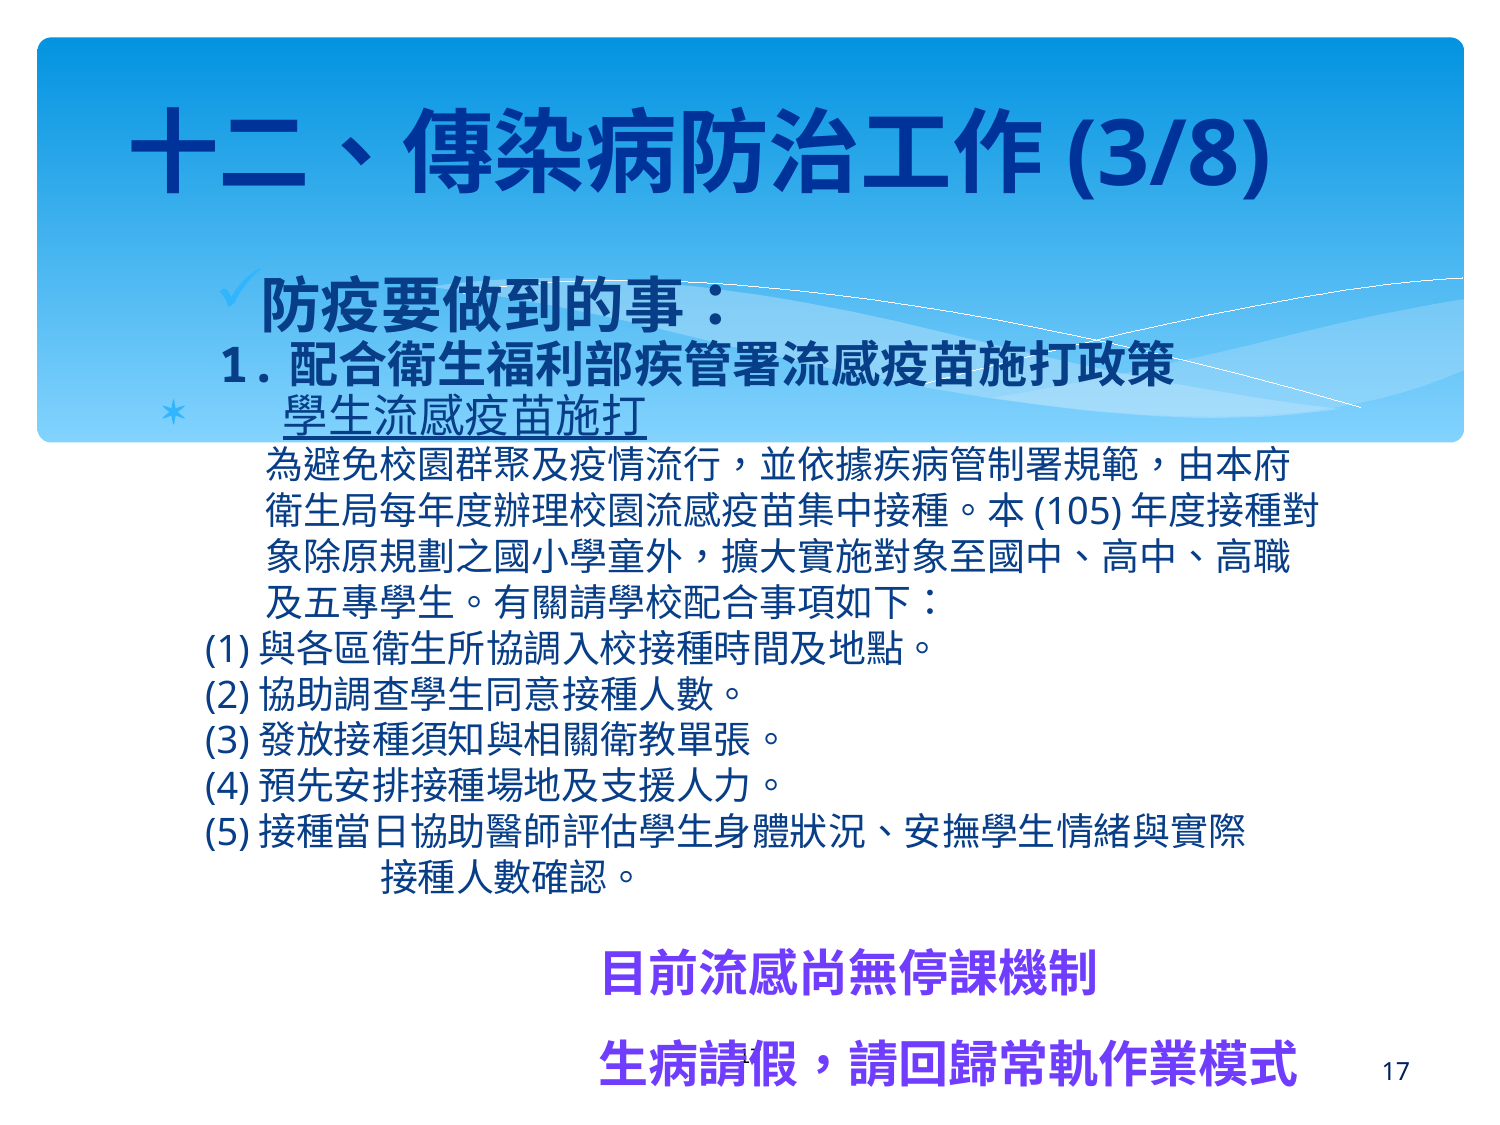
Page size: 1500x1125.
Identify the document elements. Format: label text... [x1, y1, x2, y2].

text_box 目前流感尚無停課機制 生病請假，請回歸常軌作業模式 [583, 933, 1426, 1101]
text_box 十二、傳染病防治工作(3/8) [112, 54, 1463, 243]
list 防疫要做到的事： 1.配合衛生福利部疾管署流感疫苗施打政策 學生流感疫苗施打 為避免校園群聚及疫情流行，並依據疾病管制署規範，由本府 衛生局每年度辦理校園流感疫苗集中接種。本(105)年度接種對 象除原規劃之國小學童外，擴大實施對象至國中、高中、高職 及五專學生。有關請學校配合事項如下： (1)與各區衛生所協調入校接種時間及地點。 (2)協助調查學生同意接種人數。 (3)發放接種須知與相關衛教單張。 (4)預先安排接種場地及支援人力。 (5)接種當日協助醫師評估學生身體狀況、安撫學生情緒與實際 接種人數確認。 [147, 278, 1363, 988]
